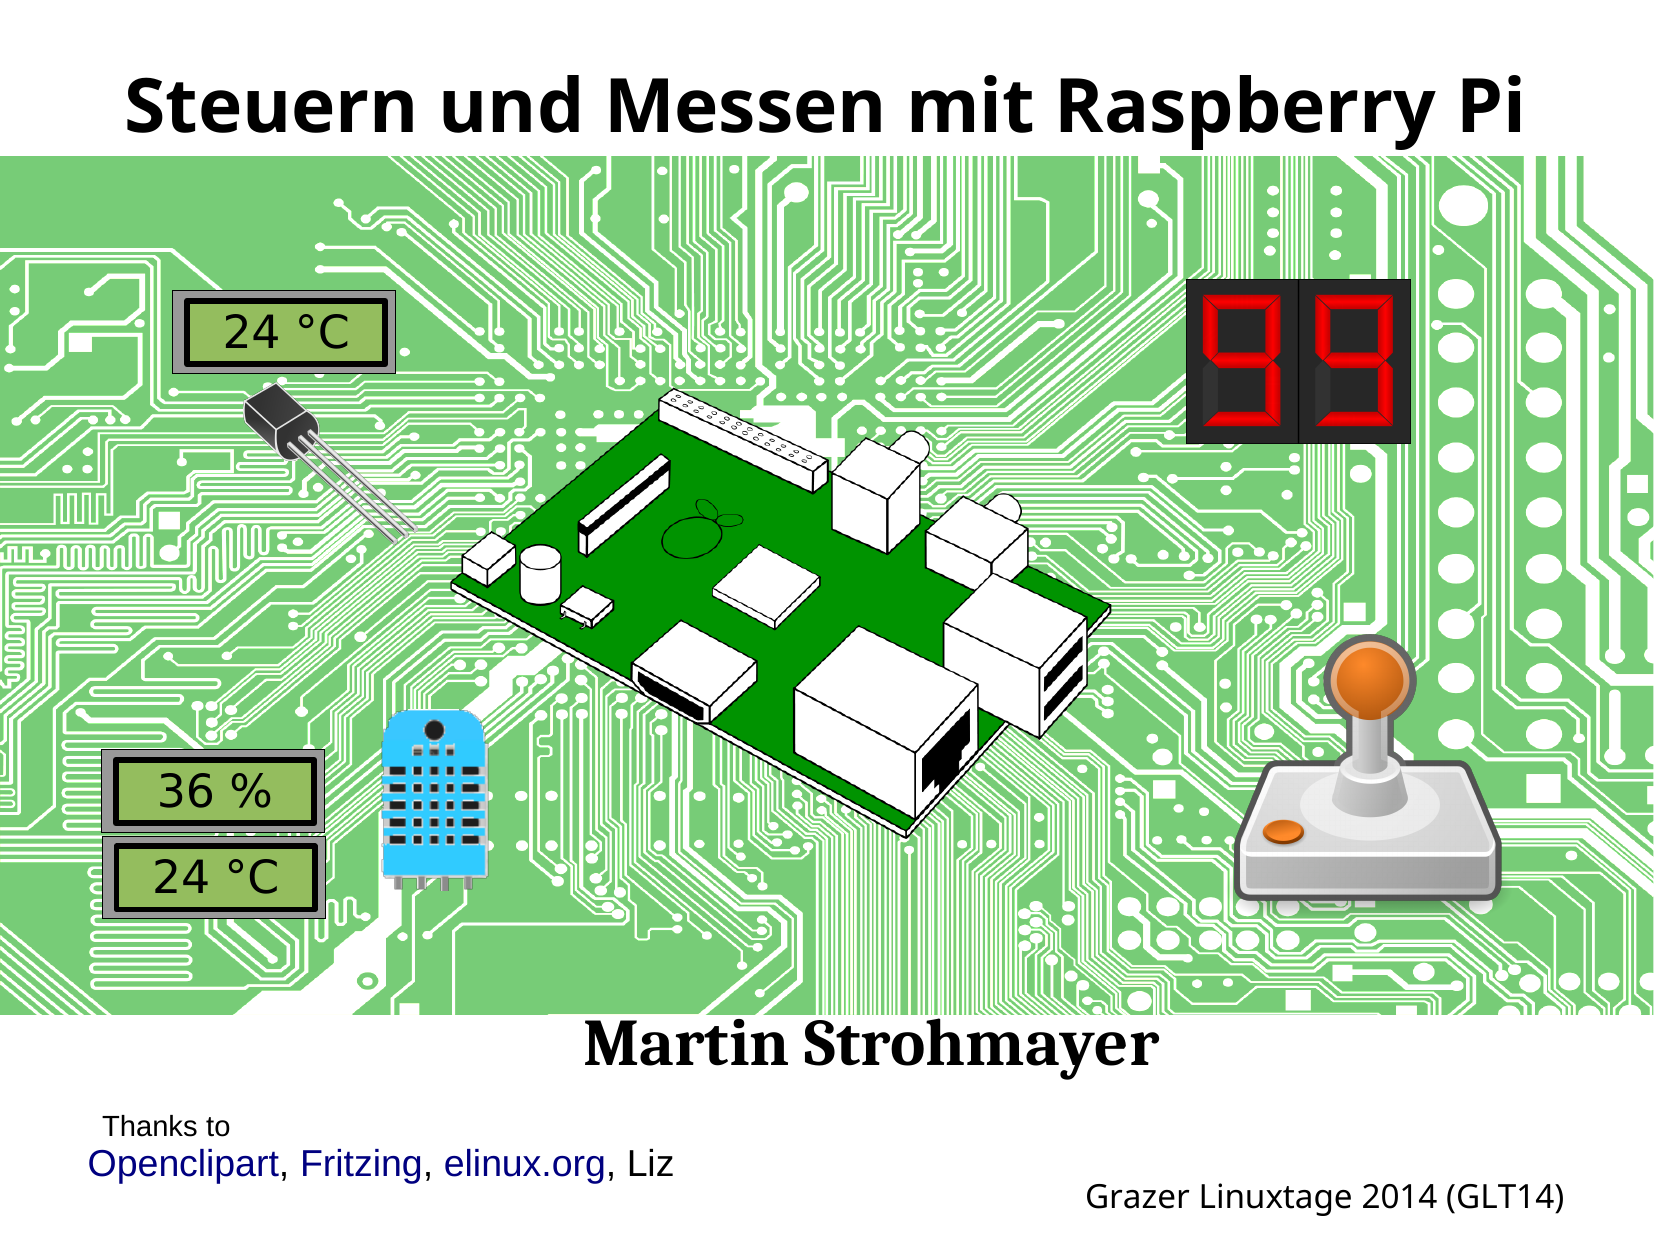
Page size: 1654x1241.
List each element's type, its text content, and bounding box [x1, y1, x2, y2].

text_box [102, 836, 326, 919]
subtitle Martin Strohmayer Grazer Linuxtage 2014 (GLT14) [178, 937, 1565, 1241]
text_box Openclipart, Fritzing, elinux.org, Liz [72, 1134, 690, 1192]
text_box [172, 290, 396, 374]
text_box 24 °C [116, 846, 315, 910]
text_box 36 % [115, 759, 315, 824]
picture [0, 156, 1654, 1015]
text_box 24 °C [186, 300, 386, 365]
text_box [101, 749, 325, 833]
text_box Thanks to [87, 1103, 246, 1151]
title Steuern und Messen mit Raspberry Pi [33, 29, 1618, 177]
